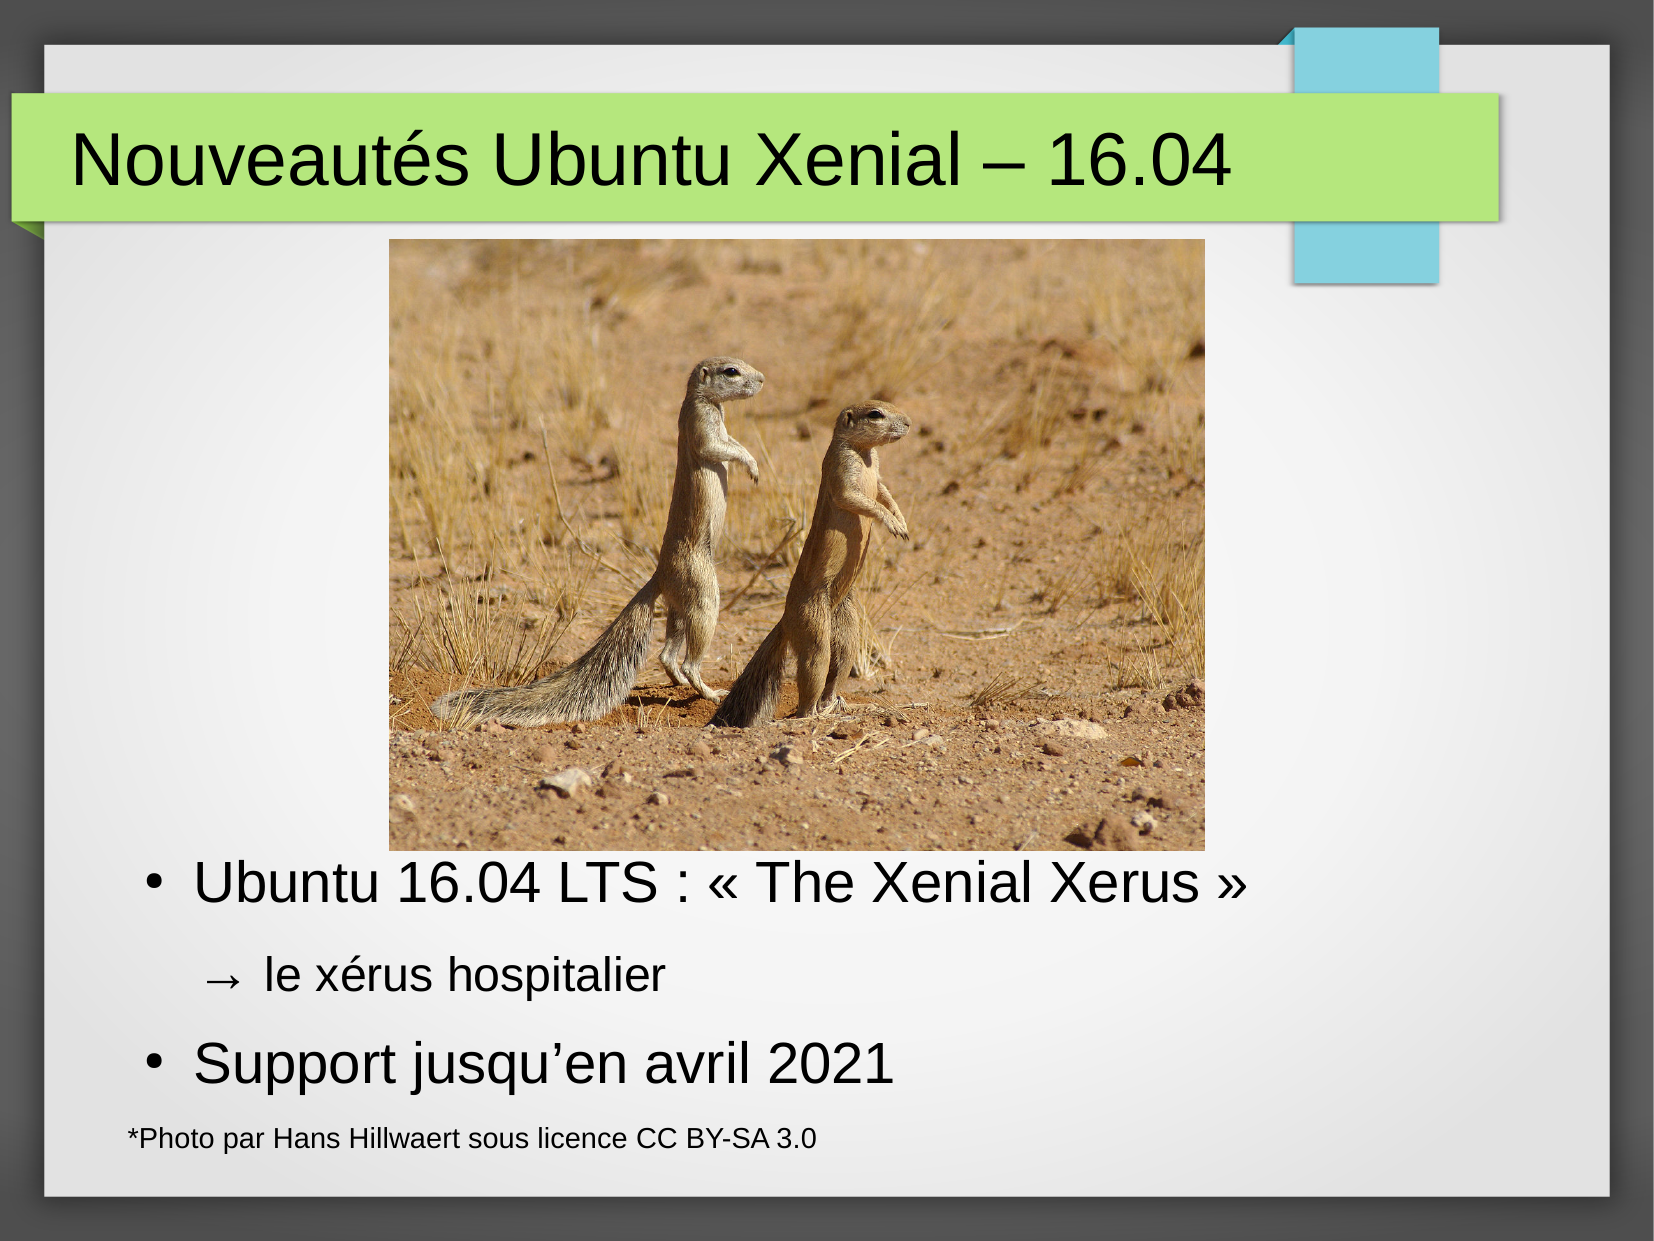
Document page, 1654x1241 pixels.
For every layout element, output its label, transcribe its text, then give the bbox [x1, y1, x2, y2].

picture [0, 0, 1654, 1241]
title Nouveautés Ubuntu Xenial – 16.04 [70, 75, 1264, 244]
list Ubuntu 16.04 LTS : « The Xenial Xerus » → le xérus hospitalier Support jusqu’en avril 2021 *Photo par Hans Hillwaert sous licence CC BY-SA 3.0 [127, 850, 1524, 1158]
